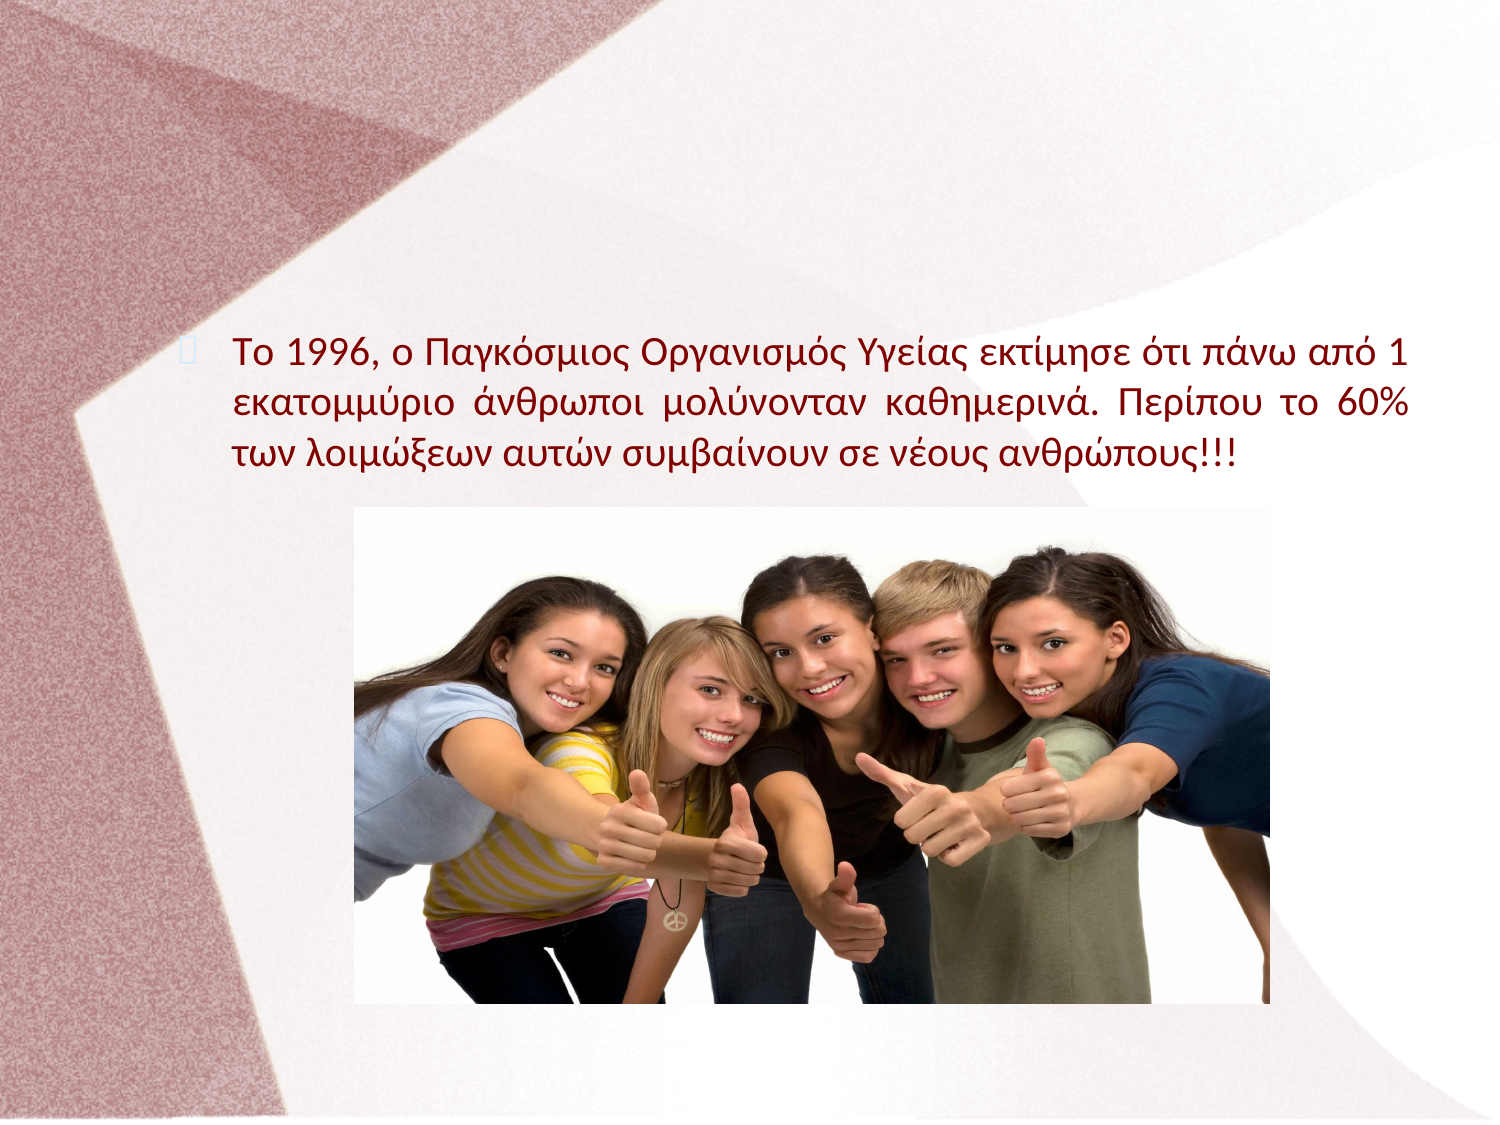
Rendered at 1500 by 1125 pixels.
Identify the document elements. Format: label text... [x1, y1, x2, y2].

list Το 1996, ο Παγκόσμιος Οργανισμός Υγείας εκτίμησε ότι πάνω από 1 εκατομμύριο άνθρωποι μολύνονταν καθημερινά. Περίπου το 60% των λοιμώξεων αυτών συμβαίνουν σε νέους ανθρώπους!!! [150, 78, 1425, 1043]
picture [0, 0, 1500, 1125]
